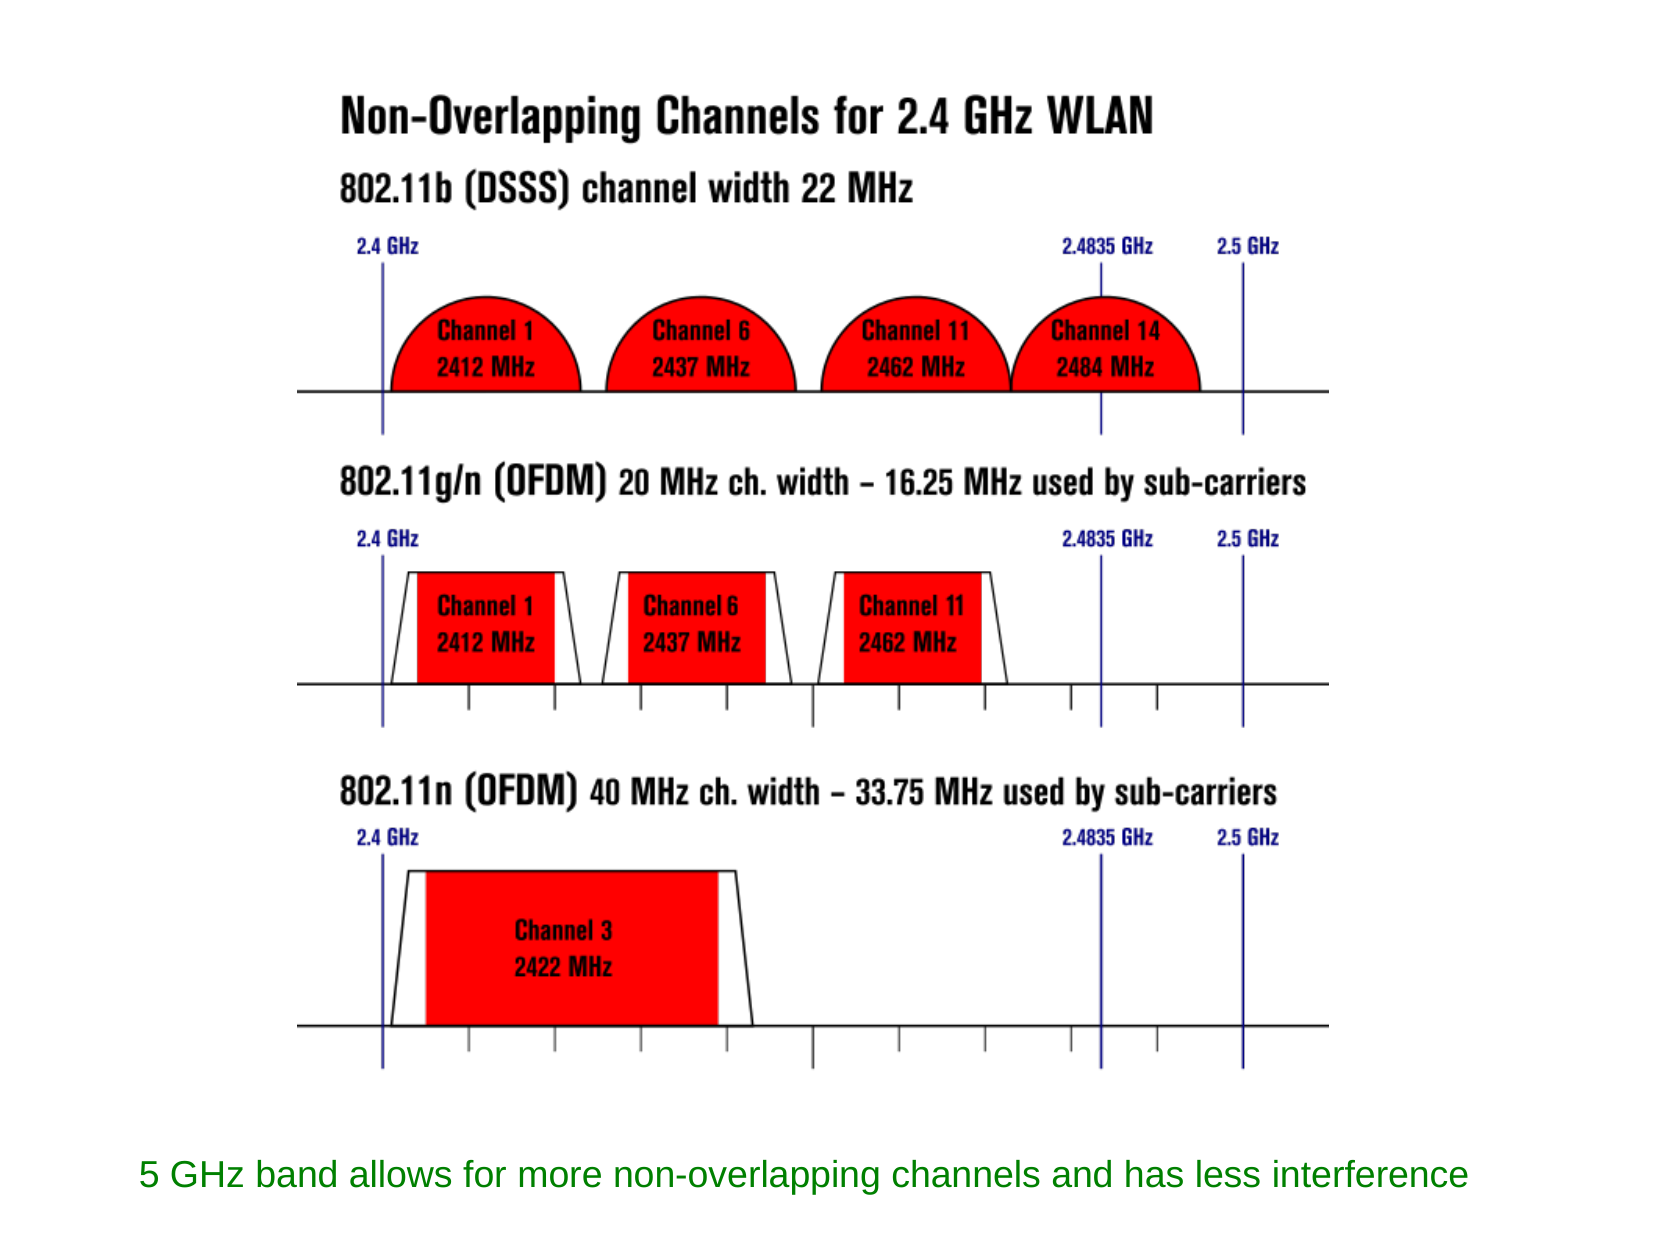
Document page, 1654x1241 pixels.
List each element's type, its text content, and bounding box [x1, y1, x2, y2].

text_box 5 GHz band allows for more non-overlapping channels and has less interference [124, 1145, 1485, 1203]
picture [297, 65, 1329, 1097]
